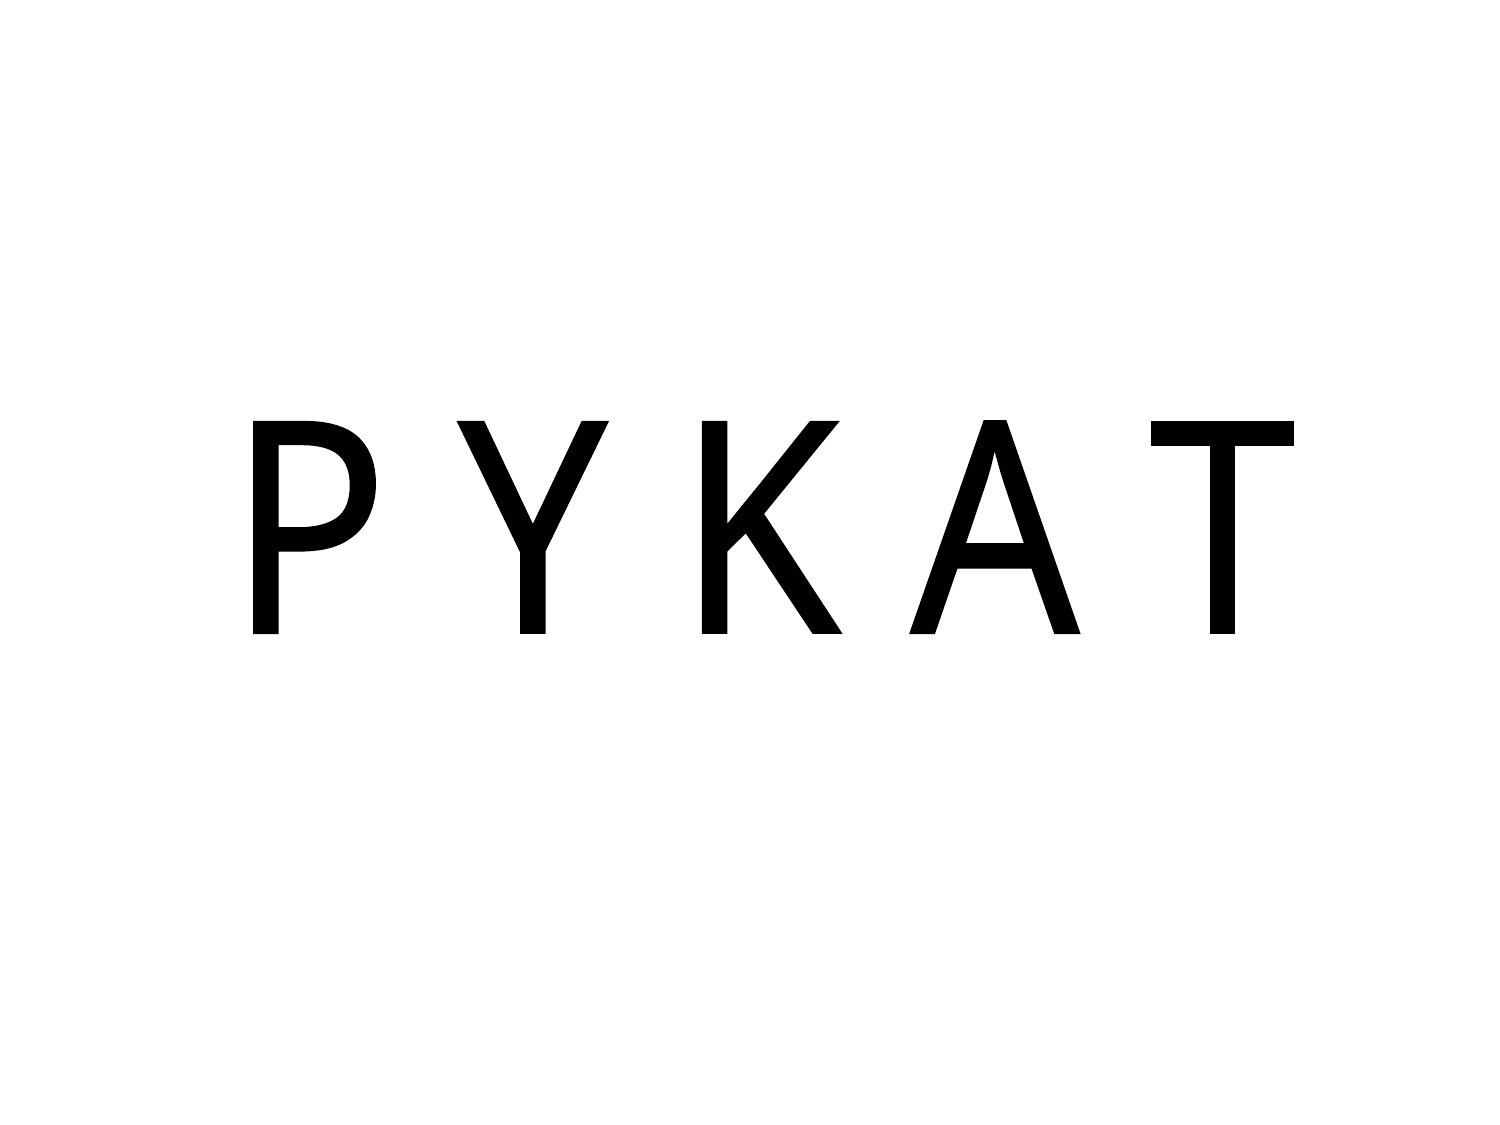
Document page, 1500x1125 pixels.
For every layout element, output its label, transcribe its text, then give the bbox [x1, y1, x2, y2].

text_box P Y K A T [457, 421, 608, 634]
text_box P Y K A T [910, 420, 1080, 634]
text_box P Y K A T [1151, 421, 1294, 634]
text_box P Y K A T [253, 421, 376, 634]
text_box P Y K A T [702, 421, 842, 634]
